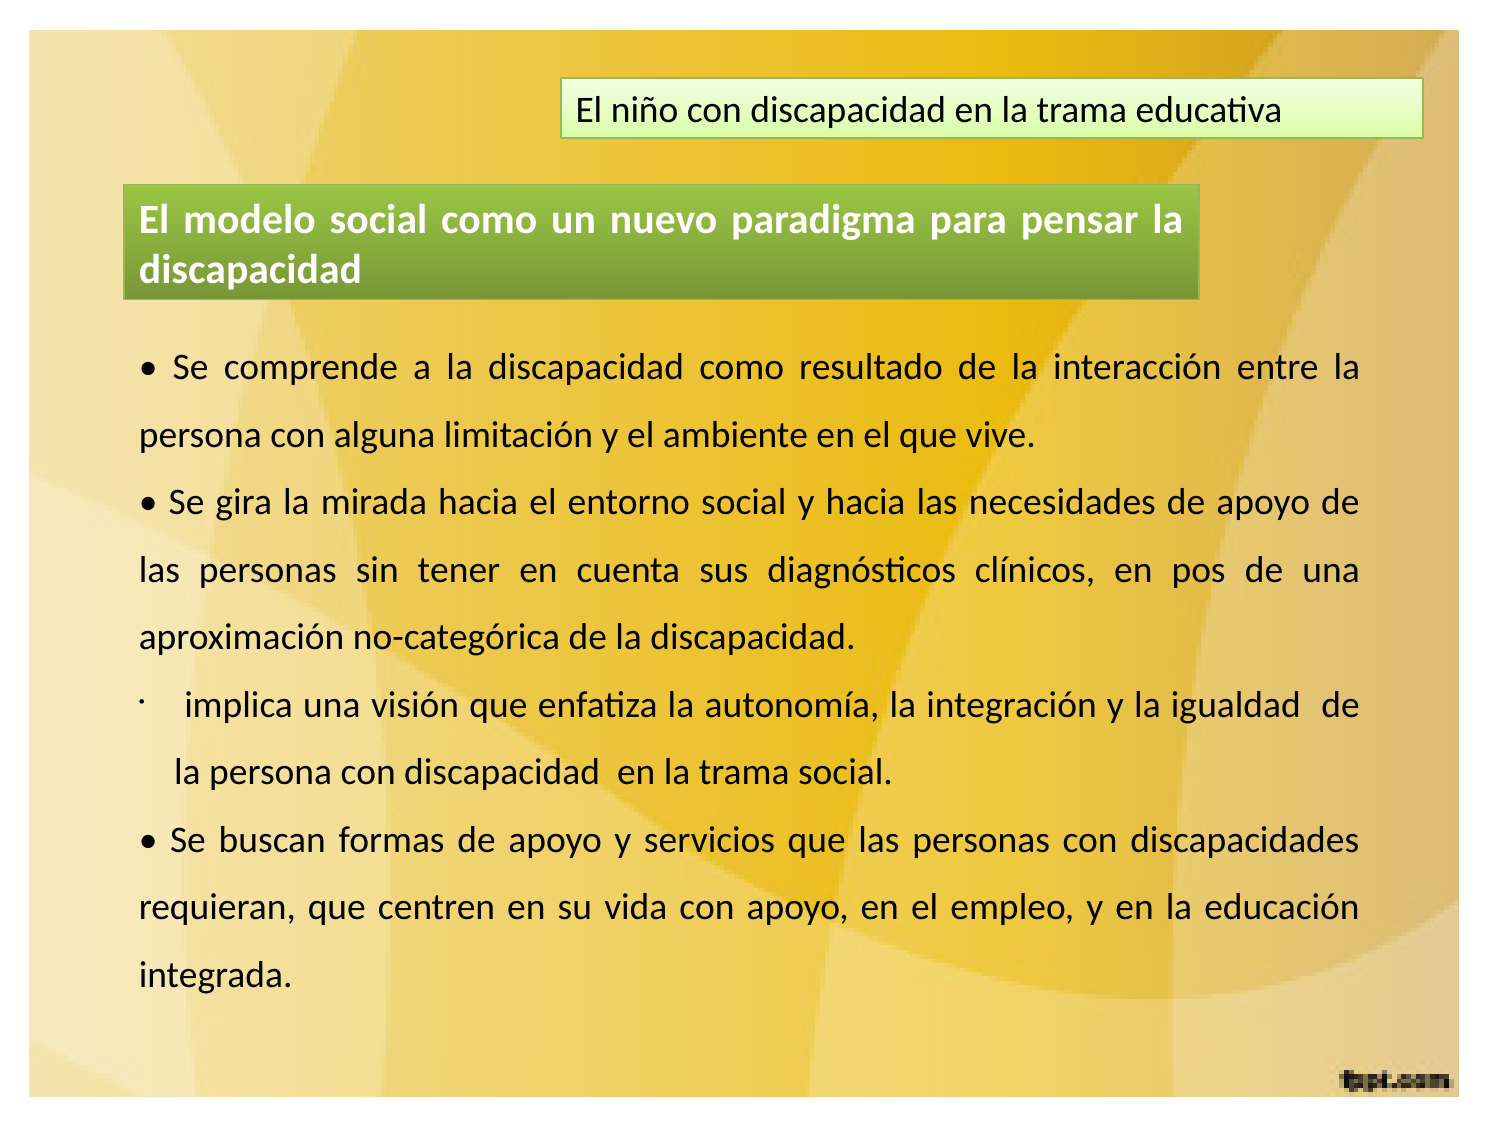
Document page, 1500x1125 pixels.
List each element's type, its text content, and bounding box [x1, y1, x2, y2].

picture [29, 30, 1459, 1097]
text_box • Se comprende a la discapacidad como resultado de la interacción entre la persona con alguna limitación y el ambiente en el que vive. • Se gira la mirada hacia el entorno social y hacia las necesidades de apoyo de las personas sin tener en cuenta sus diagnósticos clínicos, en pos de una aproximación no-categórica de la discapacidad. implica una visión que enfatiza la autonomía, la integración y la igualdad de la persona con discapacidad en la trama social. • Se buscan formas de apoyo y servicios que las personas con discapacidades requieran, que centren en su vida con apoyo, en el empleo, y en la educación integrada. [123, 267, 1376, 1002]
text_box El modelo social como un nuevo paradigma para pensar la discapacidad [123, 184, 1199, 300]
text_box El niño con discapacidad en la trama educativa [560, 78, 1424, 138]
